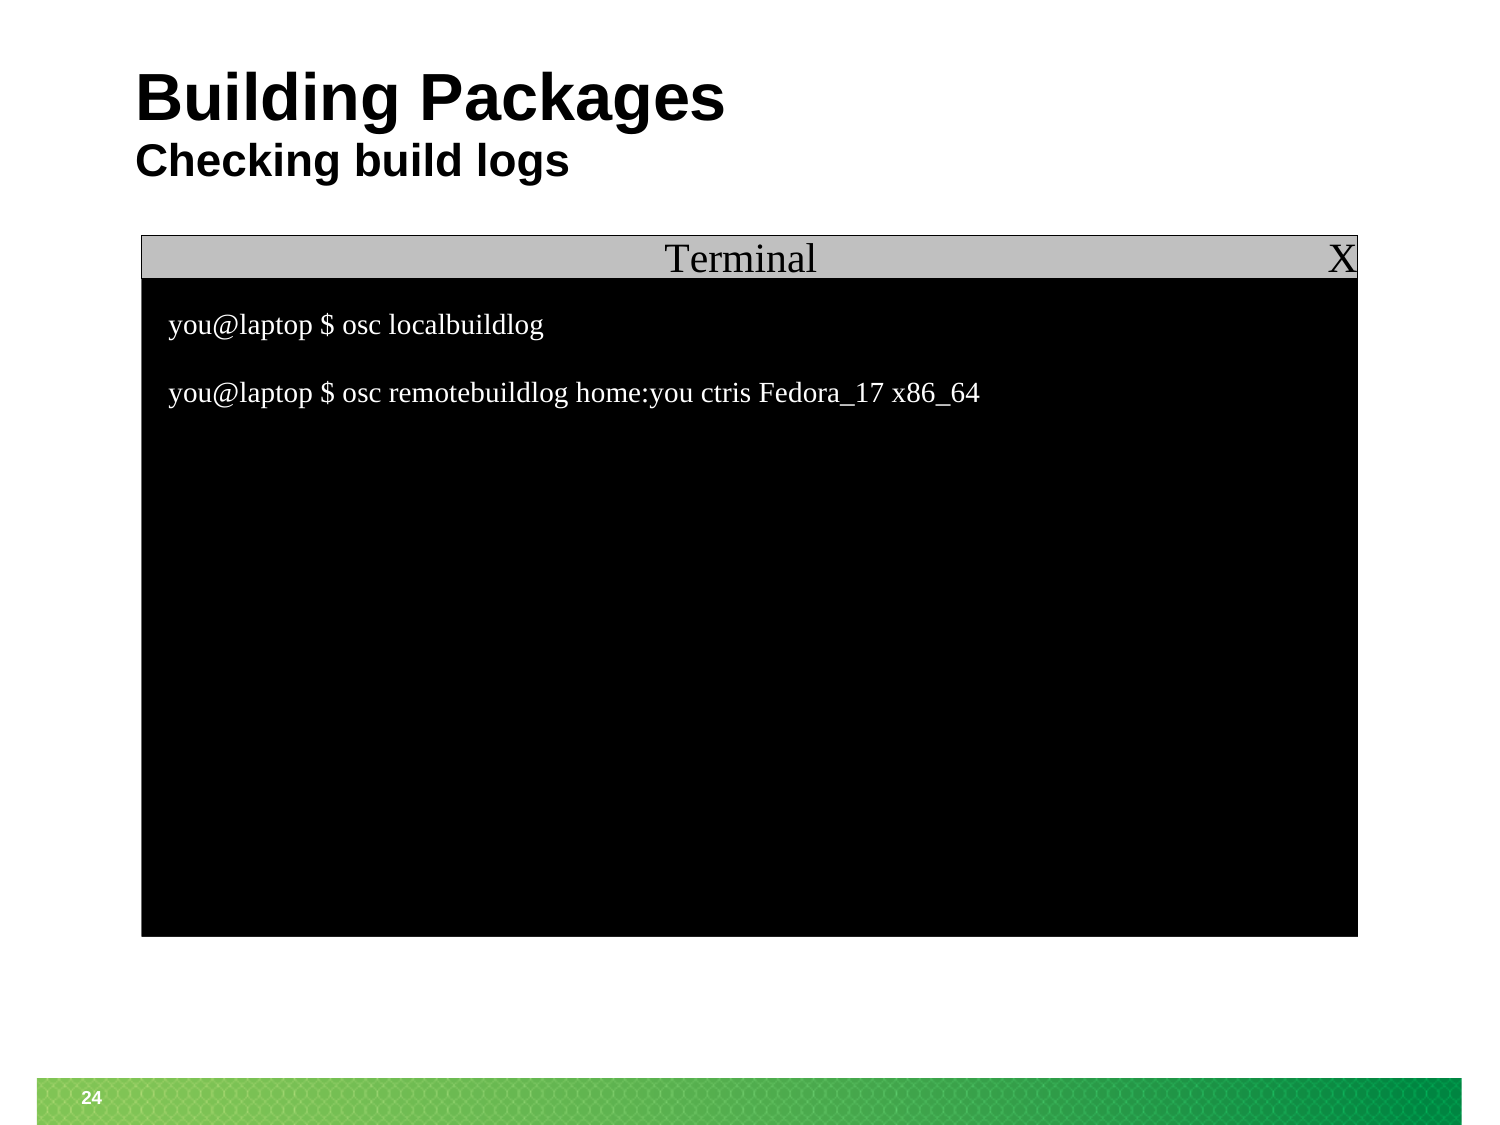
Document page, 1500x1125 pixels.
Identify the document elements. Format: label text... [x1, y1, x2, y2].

picture [36, 1078, 1462, 1125]
text_box you@laptop $ osc localbuildlog you@laptop $ osc remotebuildlog home:you ctris Fedora_17 x86_64 [168, 307, 1335, 919]
text_box Terminal X [141, 235, 1358, 278]
text_box [141, 278, 1358, 937]
title Building Packages Checking build logs [135, 41, 1372, 204]
